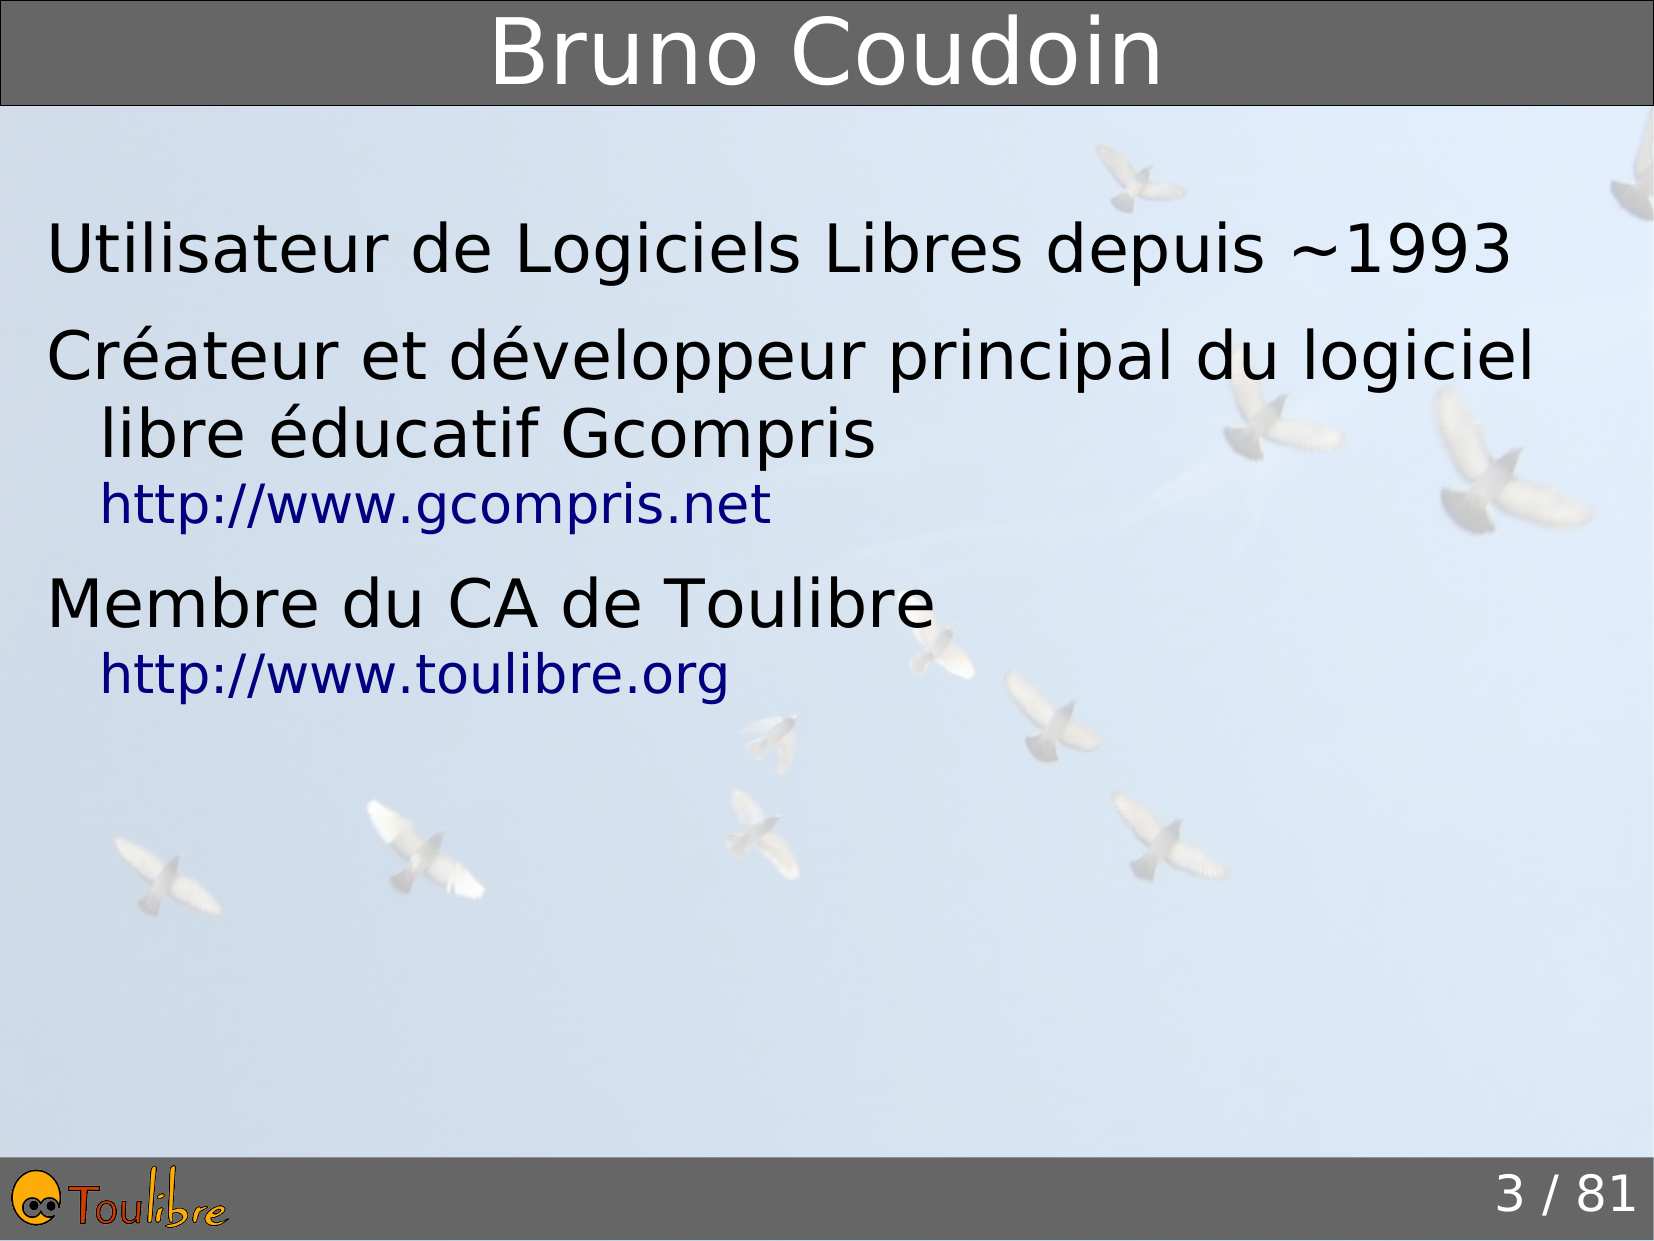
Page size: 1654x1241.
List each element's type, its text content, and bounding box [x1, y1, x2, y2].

picture [11, 1165, 229, 1228]
list Utilisateur de Logiciels Libres depuis ~1993 Créateur et développeur principal du logiciel libre éducatif Gcompris http://www.gcompris.net Membre du CA de Toulibre http://www.toulibre.org [28, 210, 1616, 1015]
title Bruno Coudoin [0, 0, 1654, 107]
